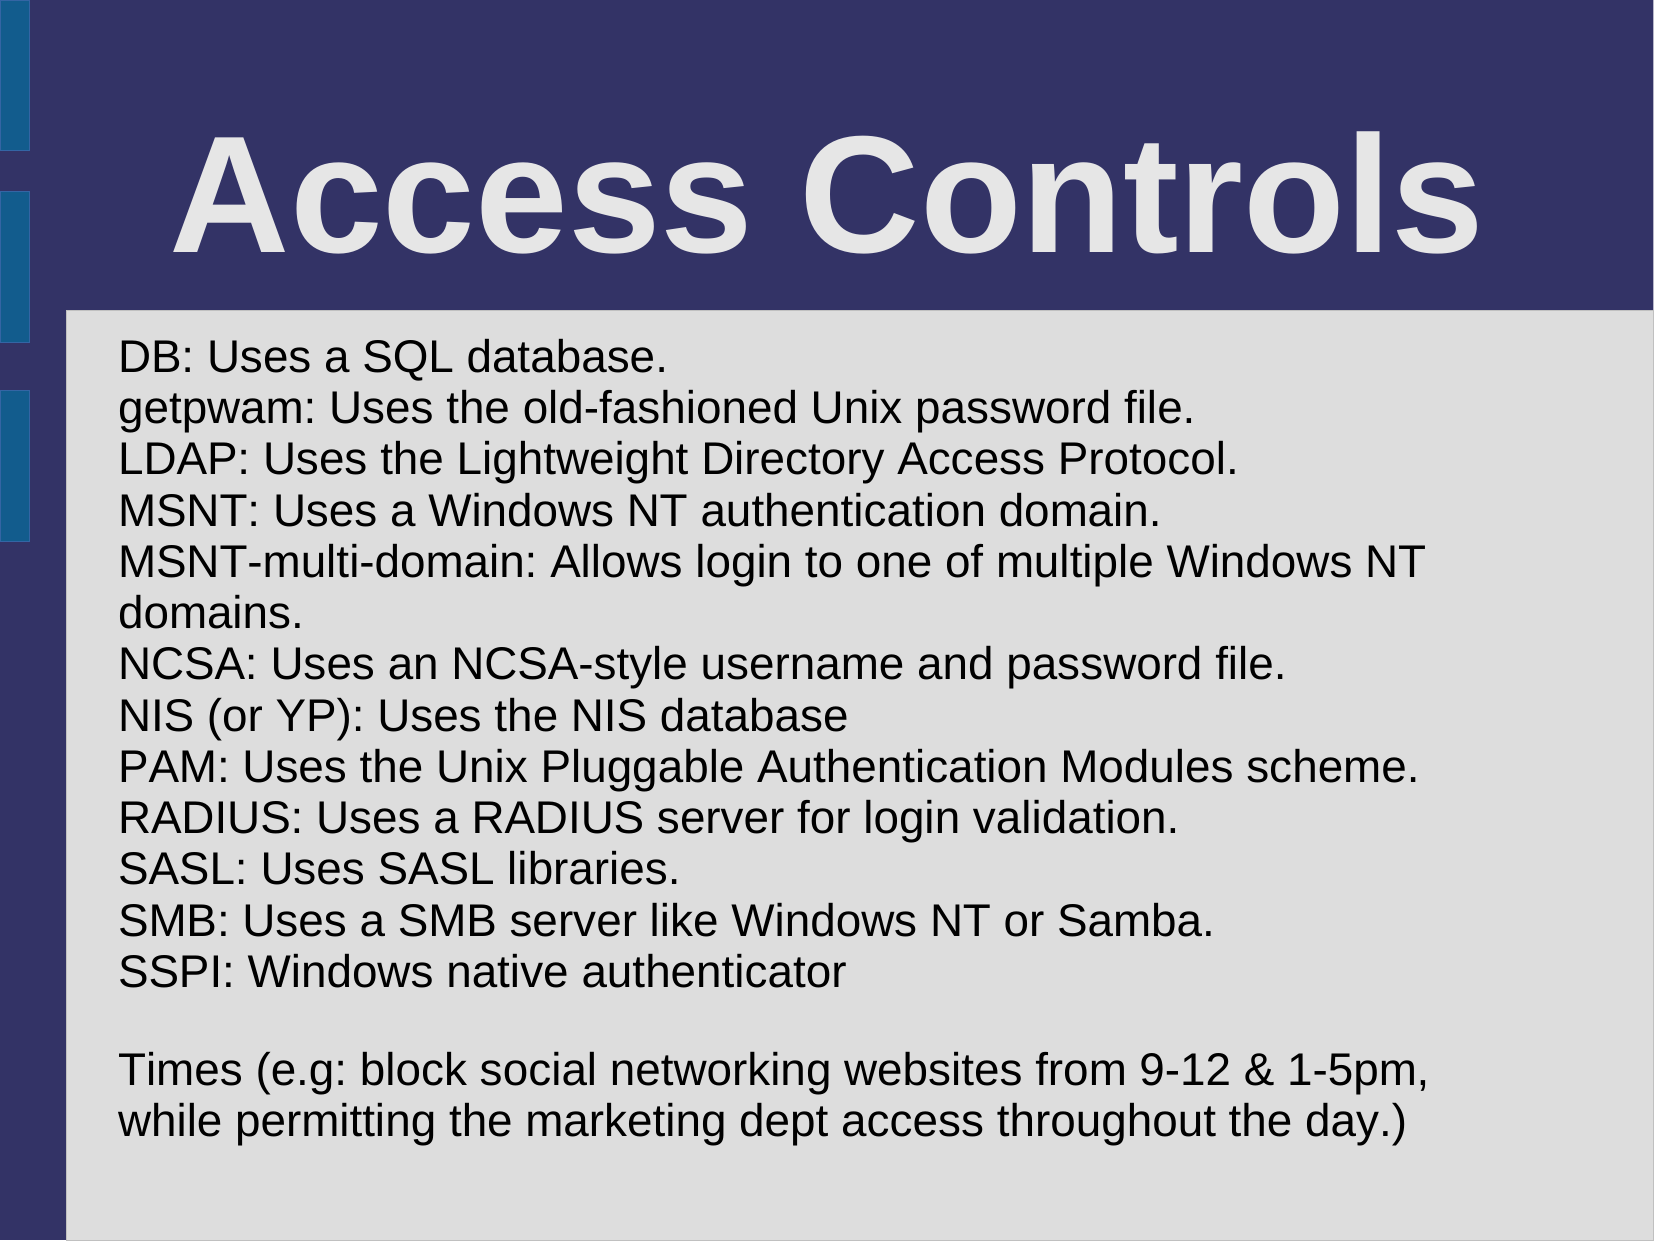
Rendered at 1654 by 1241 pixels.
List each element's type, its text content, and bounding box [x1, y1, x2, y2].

list DB: Uses a SQL database. getpwam: Uses the old-fashioned Unix password file. LDAP: Uses the Lightweight Directory Access Protocol. MSNT: Uses a Windows NT authentication domain. MSNT-multi-domain: Allows login to one of multiple Windows NT domains. NCSA: Uses an NCSA-style username and password file. NIS (or YP): Uses the NIS database PAM: Uses the Unix Pluggable Authentication Modules scheme. RADIUS: Uses a RADIUS server for login validation. SASL: Uses SASL libraries. SMB: Uses a SMB server like Windows NT or Samba. SSPI: Windows native authenticator Times (e.g: block social networking websites from 9-12 & 1-5pm, while permitting the marketing dept access throughout the day.) [118, 330, 1531, 1231]
title Access Controls [121, 91, 1534, 299]
